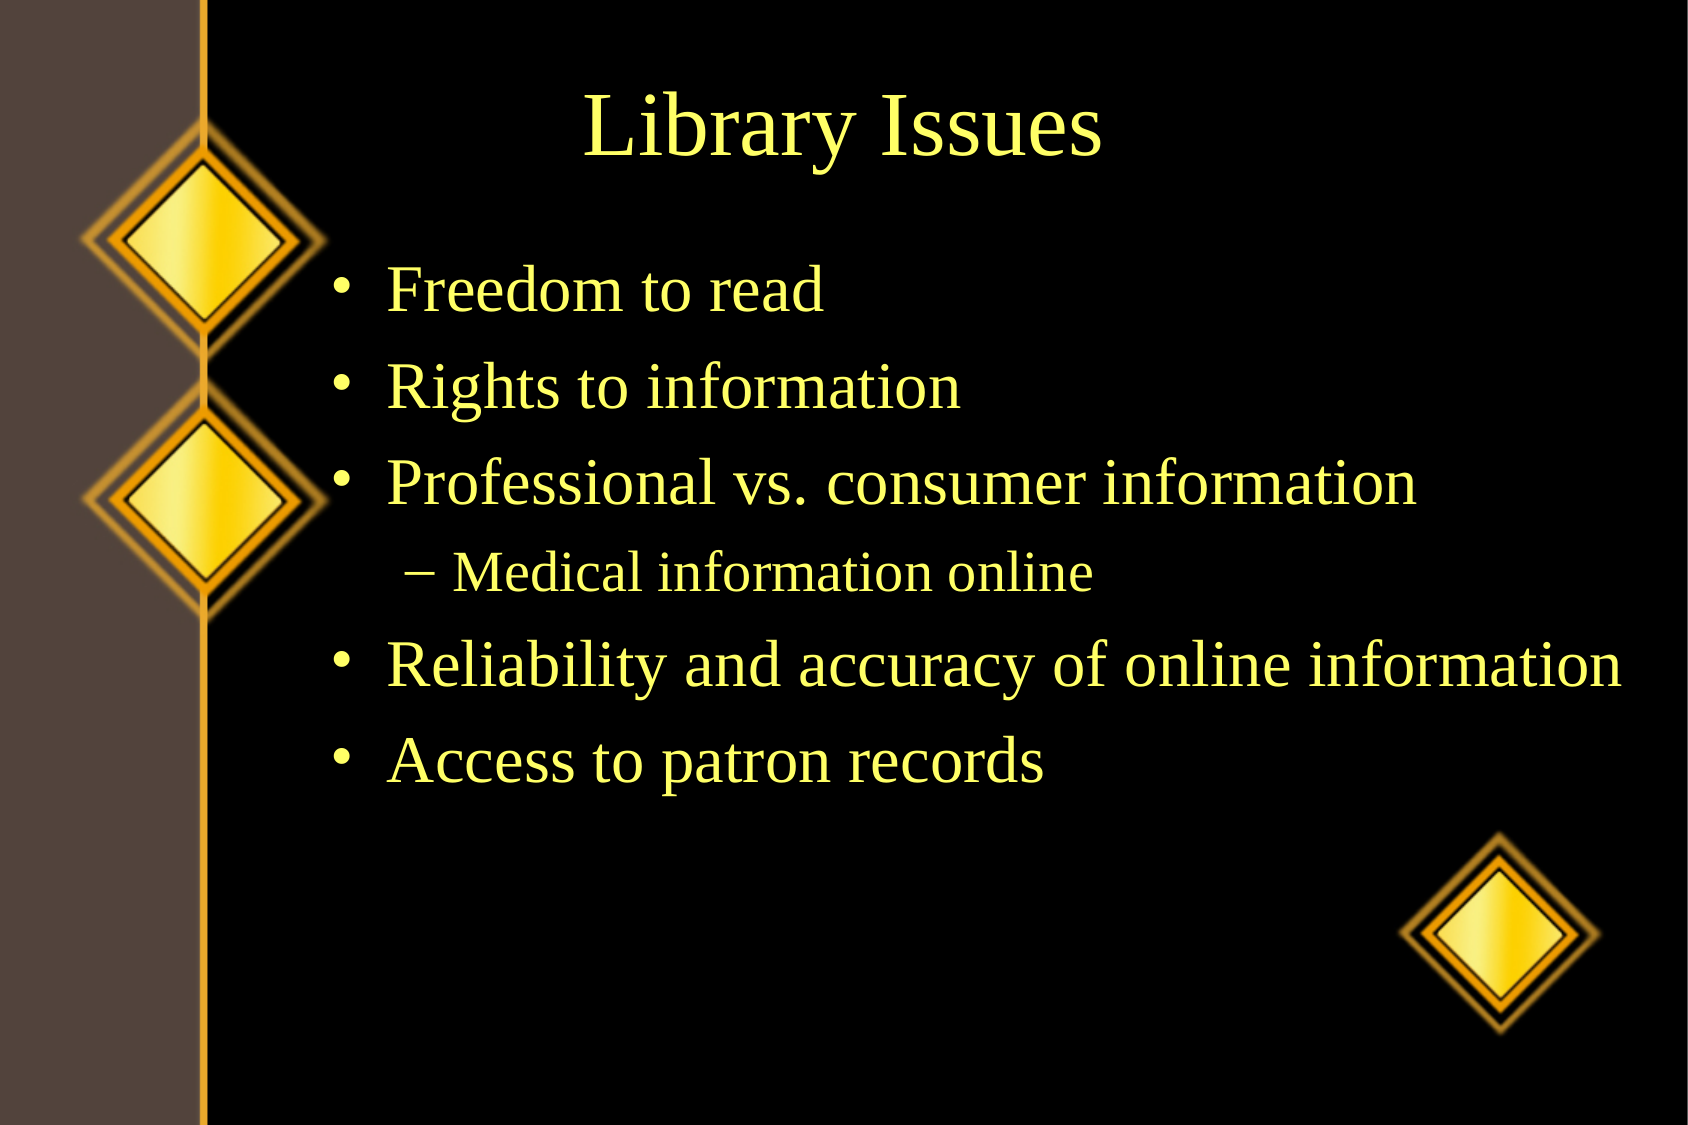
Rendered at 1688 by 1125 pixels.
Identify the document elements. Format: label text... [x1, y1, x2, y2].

title Library Issues [126, 24, 1561, 213]
list Freedom to read Rights to information Professional vs. consumer information Medical information online Reliability and accuracy of online information Access to patron records [315, 237, 1650, 913]
picture [0, 0, 1688, 1125]
